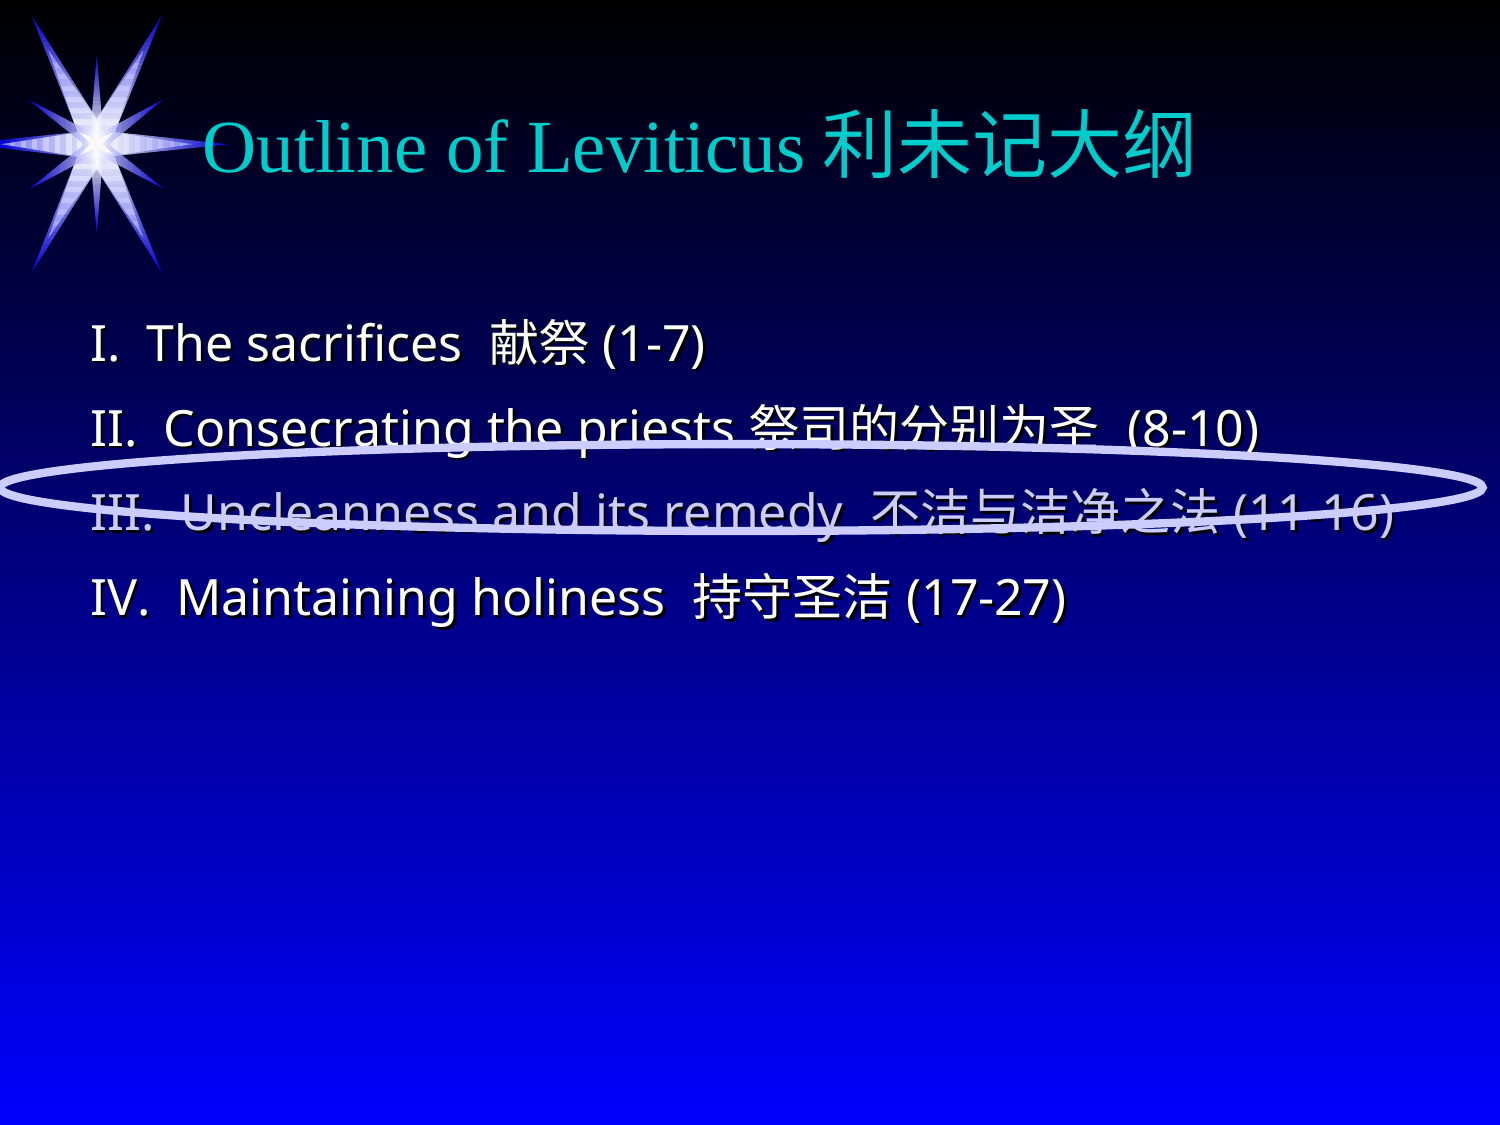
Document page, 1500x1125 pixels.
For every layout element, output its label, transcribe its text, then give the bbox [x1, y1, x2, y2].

list I. The sacrifices 献祭(1-7) II. Consecrating the priests祭司的分别为圣 (8-10) III. Uncleanness and its remedy 不洁与洁净之法(11-16) IV. Maintaining holiness 持守圣洁(17-27) [75, 509, 1426, 1051]
list I. The sacrifices 献祭(1-7) II. Consecrating the priests祭司的分别为圣 (8-10) III. Uncleanness and its remedy 不洁与洁净之法(11-16) IV. Maintaining holiness 持守圣洁(17-27) [75, 449, 1426, 526]
list I. The sacrifices 献祭(1-7) II. Consecrating the priests祭司的分别为圣 (8-10) III. Uncleanness and its remedy 不洁与洁净之法(11-16) IV. Maintaining holiness 持守圣洁(17-27) [75, 299, 1426, 466]
title Outline of Leviticus利未记大纲 [187, 81, 1435, 207]
